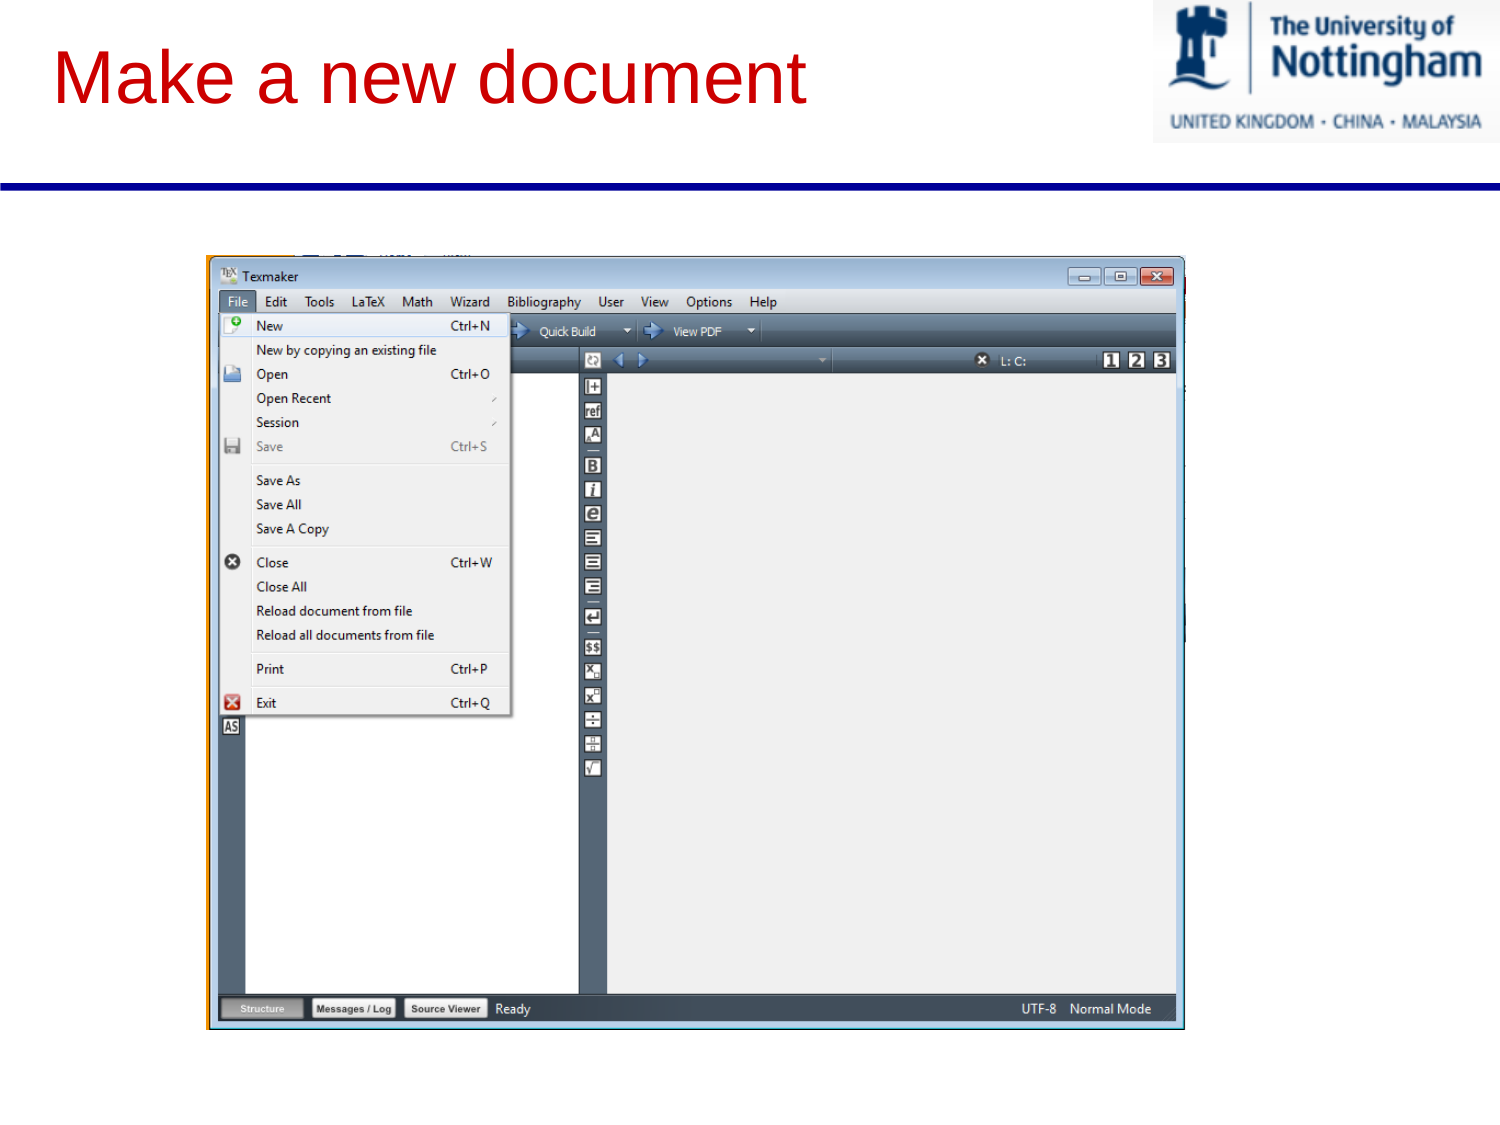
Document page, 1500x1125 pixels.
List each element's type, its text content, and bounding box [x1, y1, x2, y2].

picture [1153, 0, 1500, 143]
picture [206, 255, 1186, 1030]
text_box Make a new document [38, 27, 1158, 139]
